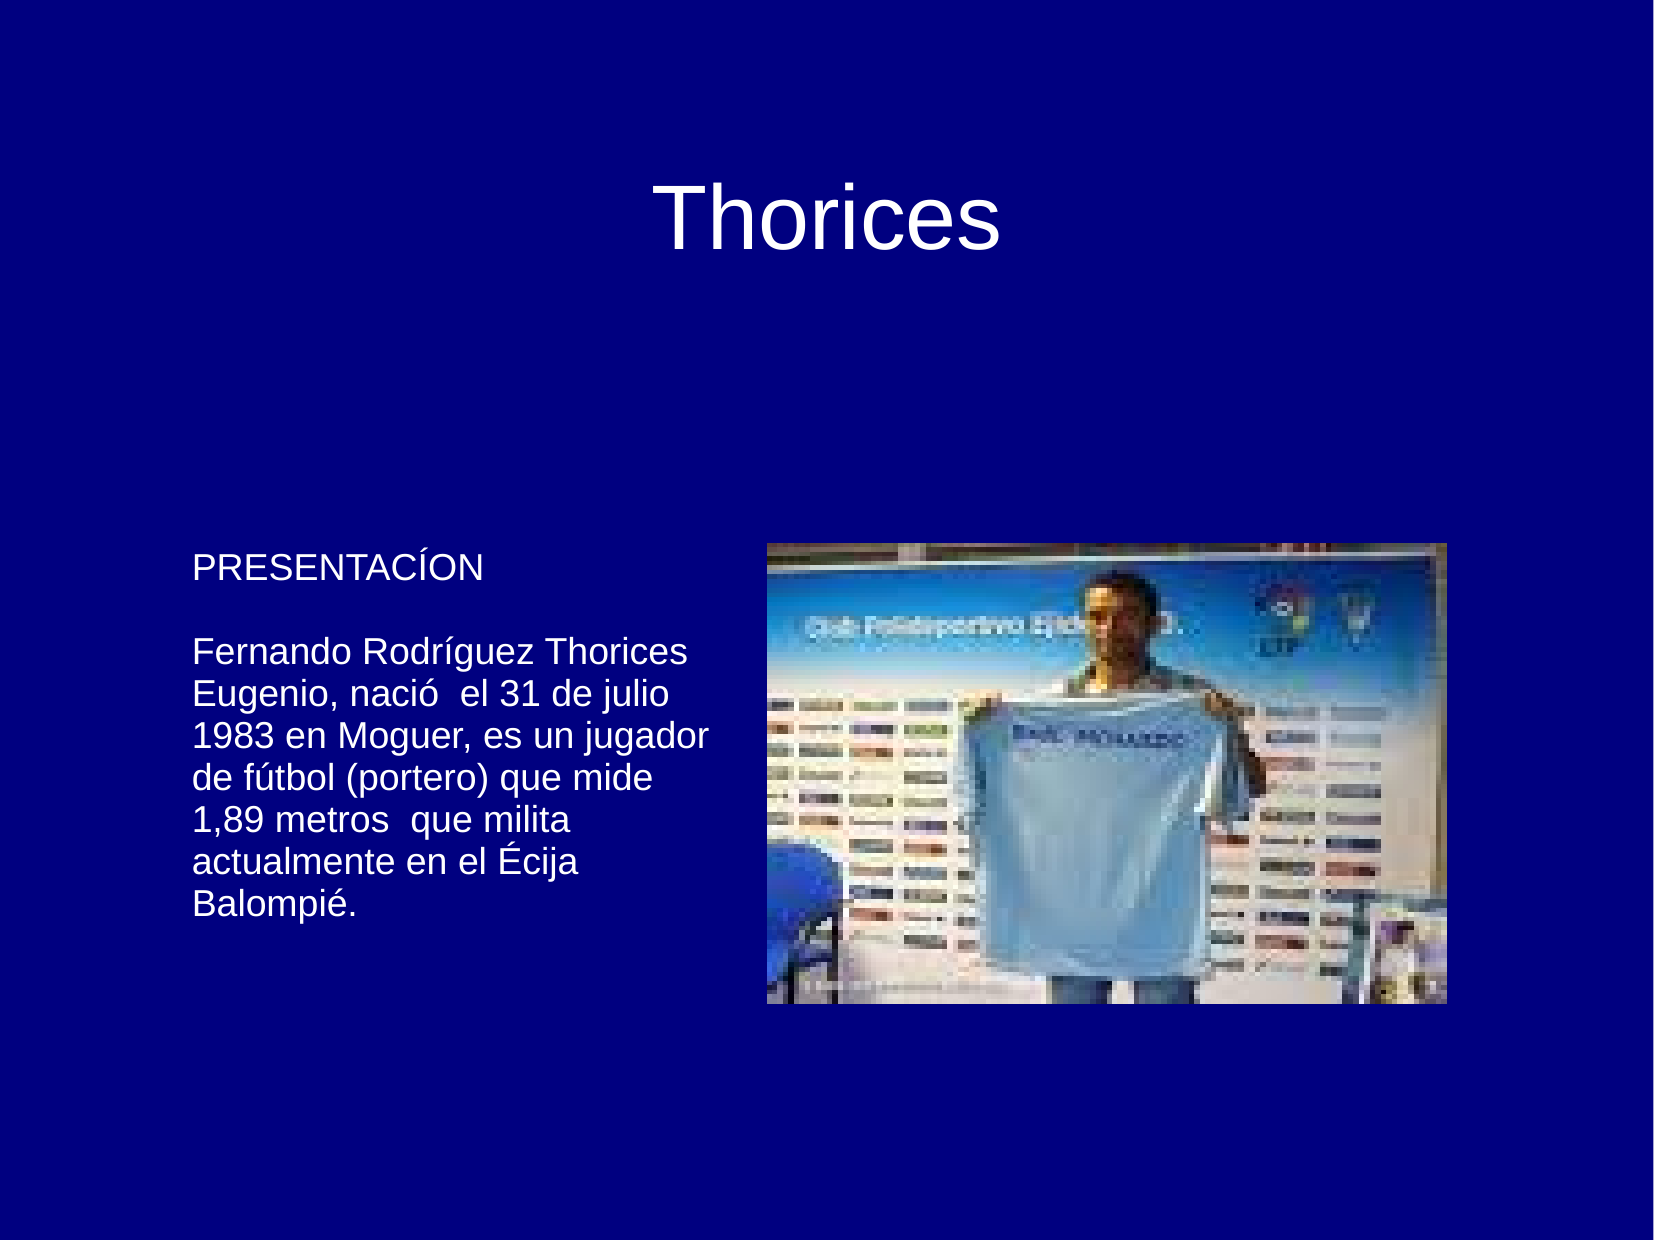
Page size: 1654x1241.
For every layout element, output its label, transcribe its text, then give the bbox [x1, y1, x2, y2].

title Thorices [121, 114, 1534, 322]
picture [767, 543, 1447, 1004]
text_box PRESENTACÍON Fernando Rodríguez Thorices Eugenio, nació el 31 de julio 1983 en Moguer, es un jugador de fútbol (portero) que mide 1,89 metros que milita actualmente en el Écija Balompié. [177, 538, 739, 932]
